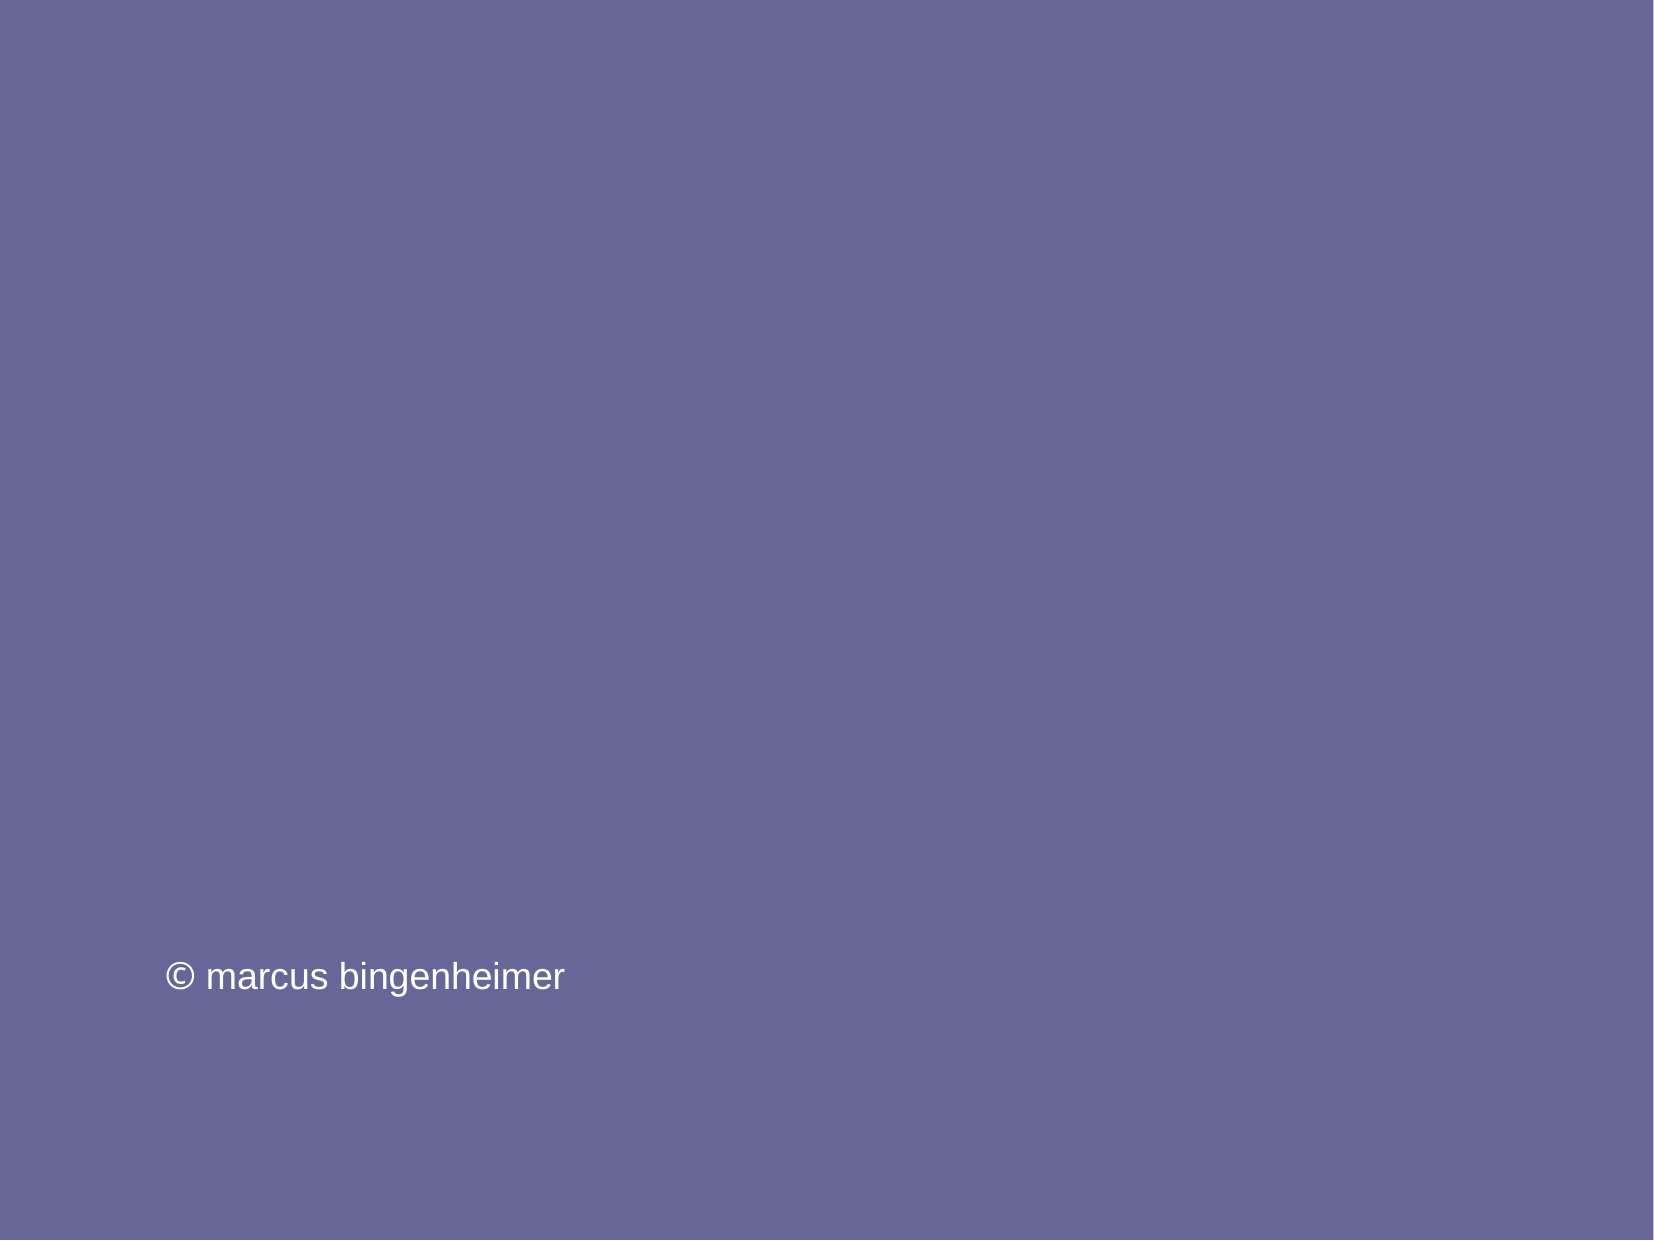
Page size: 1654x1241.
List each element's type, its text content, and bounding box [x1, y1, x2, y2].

text_box © marcus bingenheimer [150, 900, 1501, 1011]
